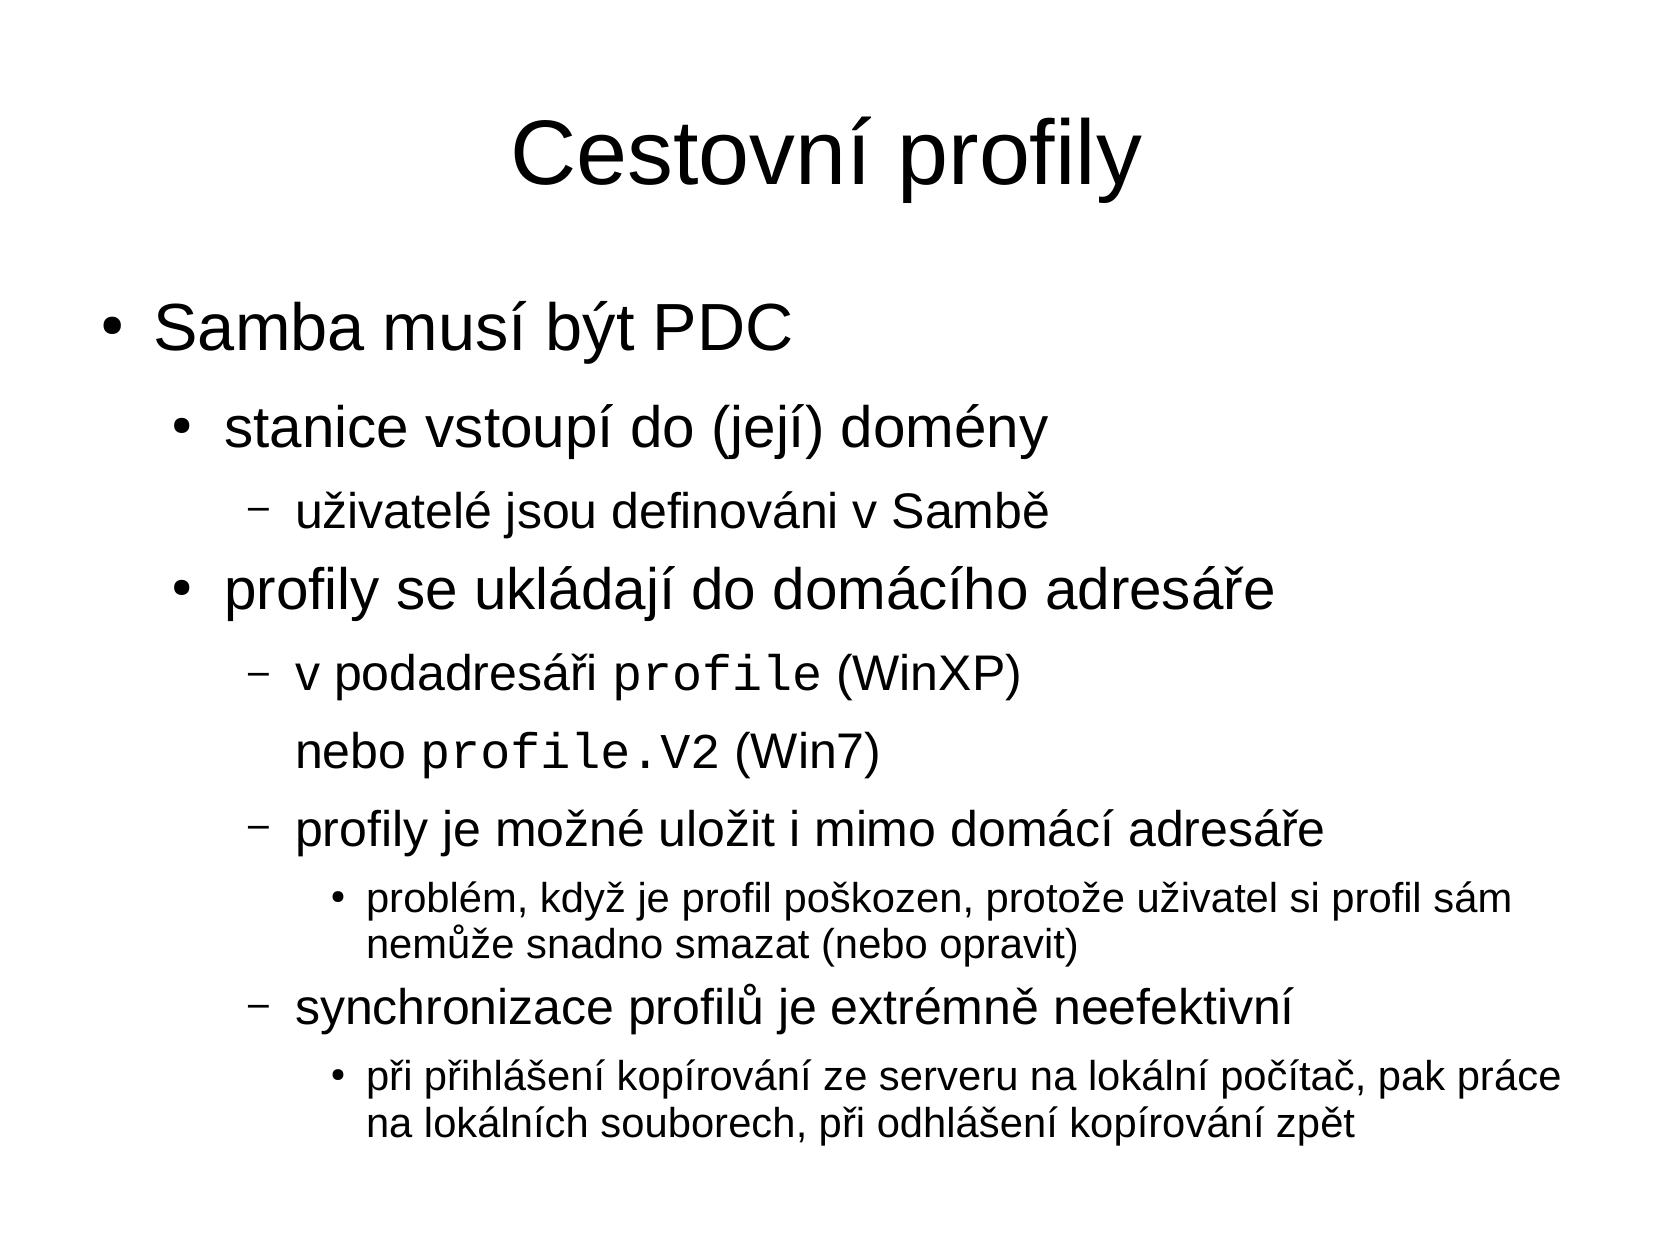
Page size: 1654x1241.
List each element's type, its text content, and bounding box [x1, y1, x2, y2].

title Cestovní profily [82, 49, 1571, 257]
list Samba musí být PDC stanice vstoupí do (její) domény uživatelé jsou definováni v Sambě profily se ukládají do domácího adresáře v podadresáři profile (WinXP) nebo profile.V2 (Win7) profily je možné uložit i mimo domácí adresáře problém, když je profil poškozen, protože uživatel si profil sám nemůže snadno smazat (nebo opravit) synchronizace profilů je extrémně neefektivní při přihlášení kopírování ze serveru na lokální počítač, pak práce na lokálních souborech, při odhlášení kopírování zpět [82, 290, 1571, 1146]
